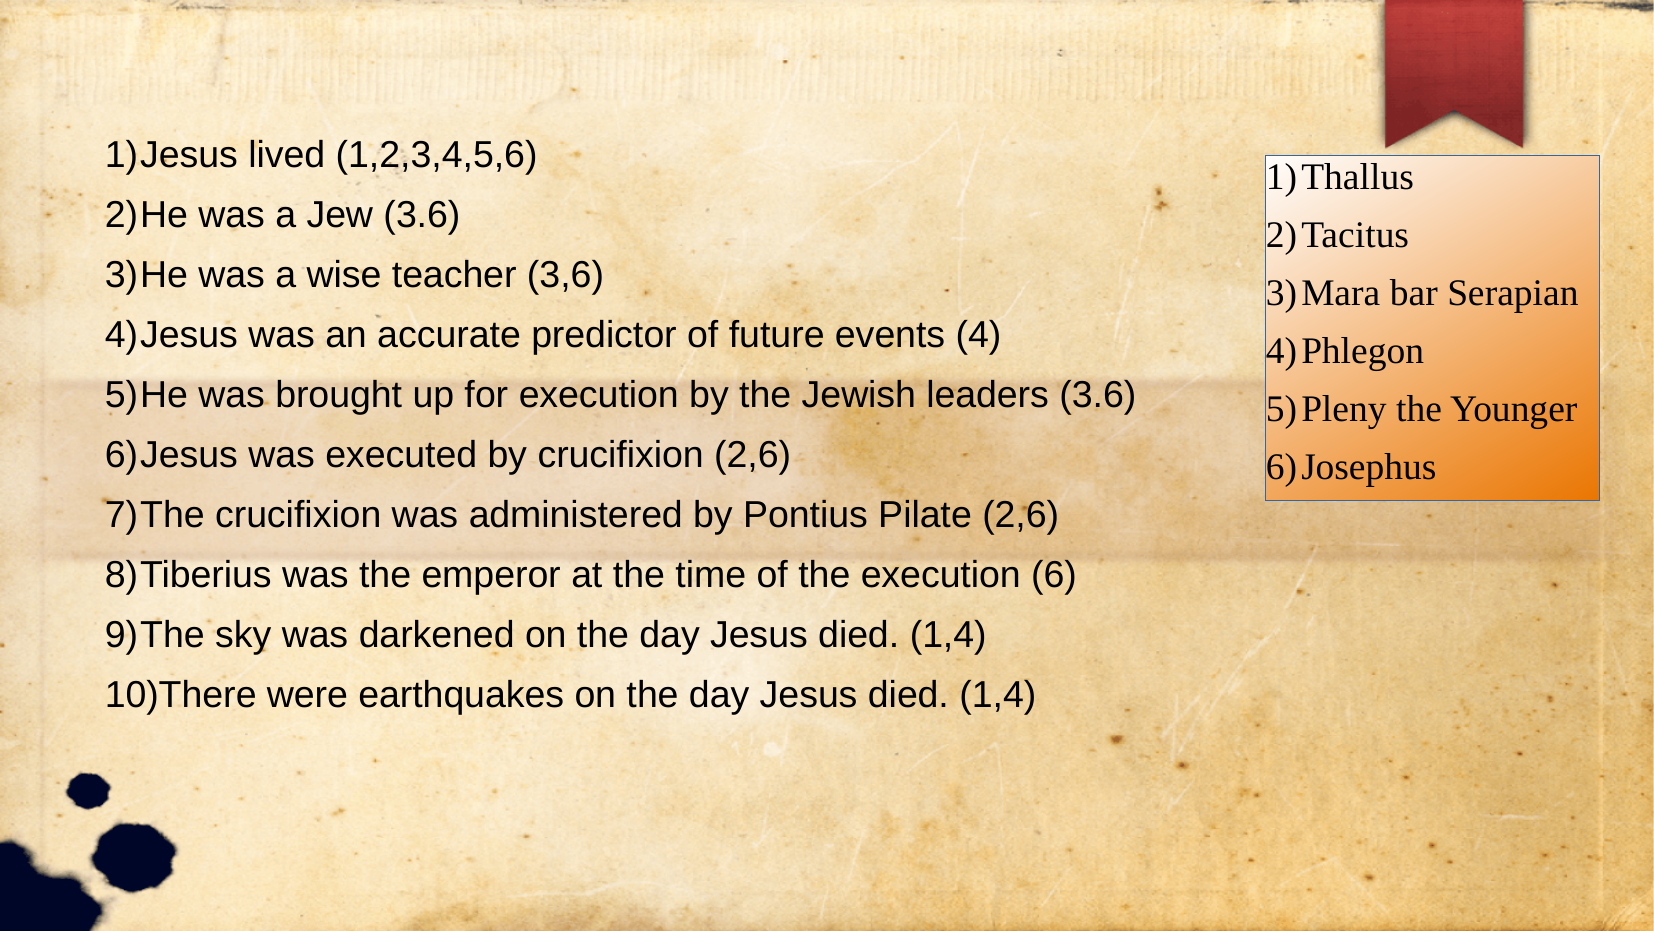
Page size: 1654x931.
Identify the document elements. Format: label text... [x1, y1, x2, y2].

text_box Jesus lived (1,2,3,4,5,6) He was a Jew (3.6) He was a wise teacher (3,6) Jesus was an accurate predictor of future events (4) He was brought up for execution by the Jewish leaders (3.6) Jesus was executed by crucifixion (2,6) The crucifixion was administered by Pontius Pilate (2,6) Tiberius was the emperor at the time of the execution (6) The sky was darkened on the day Jesus died. (1,4) There were earthquakes on the day Jesus died. (1,4) [90, 126, 1426, 784]
list Thallus Tacitus Mara bar Serapian Phlegon Pleny the Younger Josephus [1265, 155, 1600, 501]
picture [0, 0, 1654, 931]
